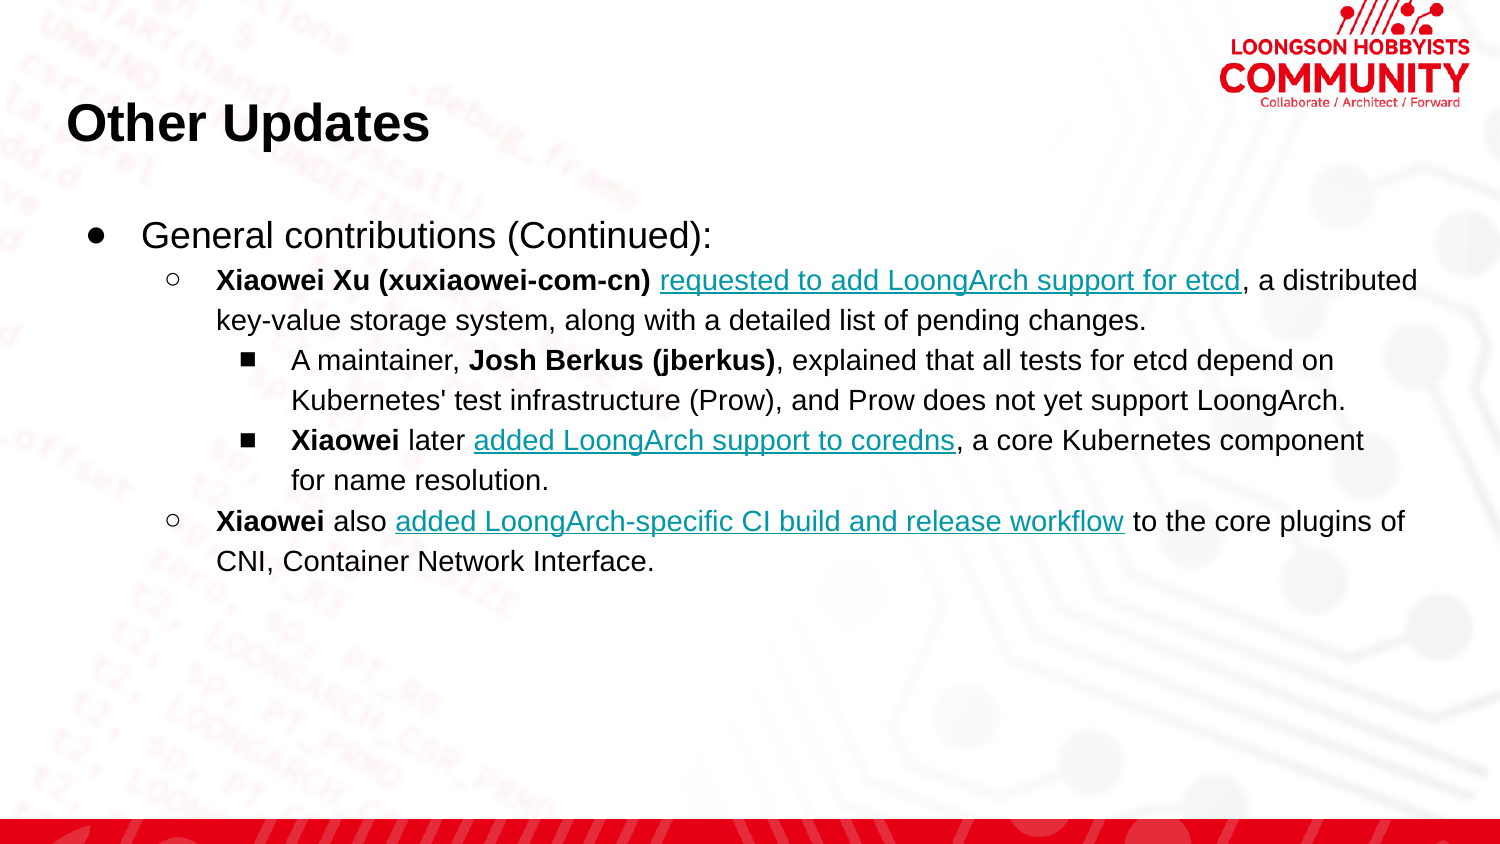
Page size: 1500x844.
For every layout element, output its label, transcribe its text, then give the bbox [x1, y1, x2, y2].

title Other Updates [51, 72, 1449, 167]
picture [0, 0, 1500, 844]
list General contributions (Continued): Xiaowei Xu (xuxiaowei-com-cn) requested to add LoongArch support for etcd, a distributed key-value storage system, along with a detailed list of pending changes. A maintainer, Josh Berkus (jberkus), explained that all tests for etcd depend on Kubernetes' test infrastructure (Prow), and Prow does not yet support LoongArch. Xiaowei later added LoongArch support to coredns, a core Kubernetes component for name resolution. Xiaowei also added LoongArch-specific CI build and release workflow to the core plugins of CNI, Container Network Interface. [51, 189, 1469, 817]
